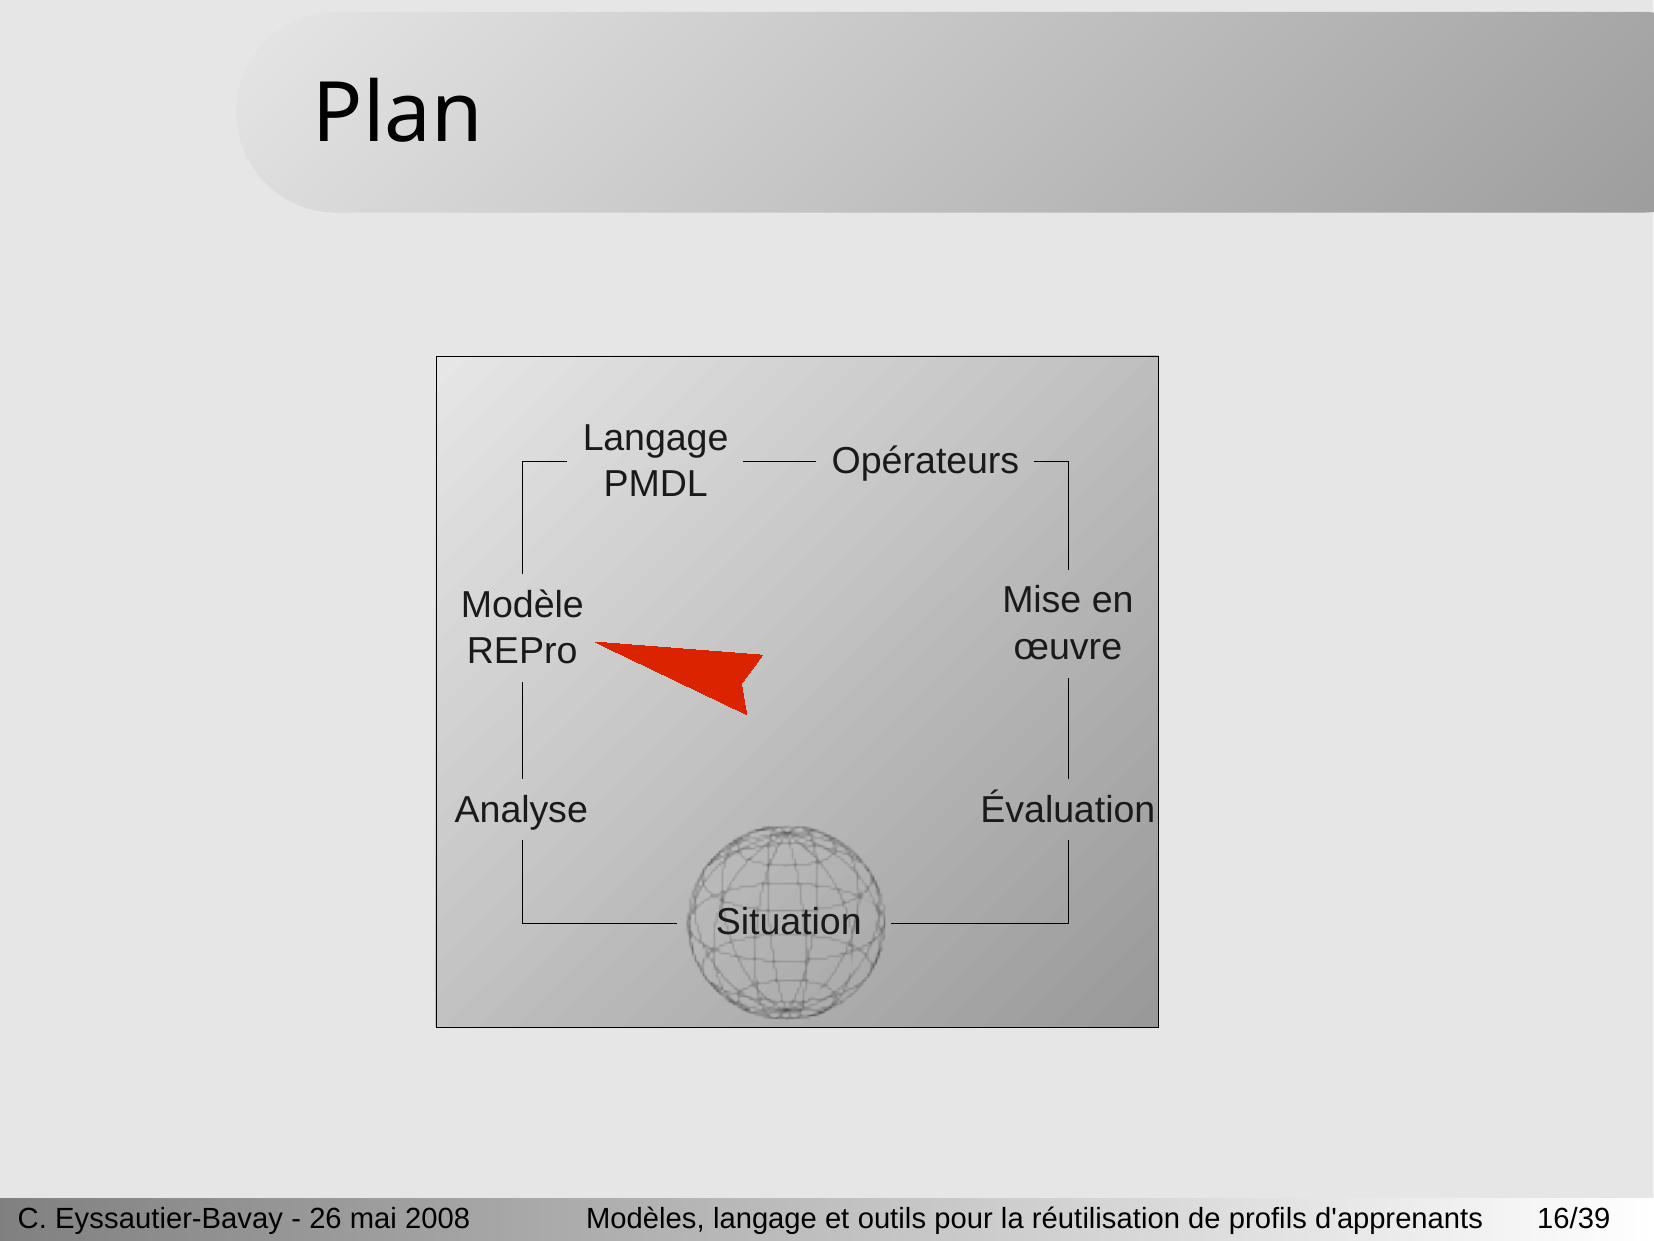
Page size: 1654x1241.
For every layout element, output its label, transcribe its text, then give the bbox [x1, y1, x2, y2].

title Plan [312, 5, 1654, 214]
text_box [595, 642, 763, 715]
chart [415, 351, 1169, 1046]
